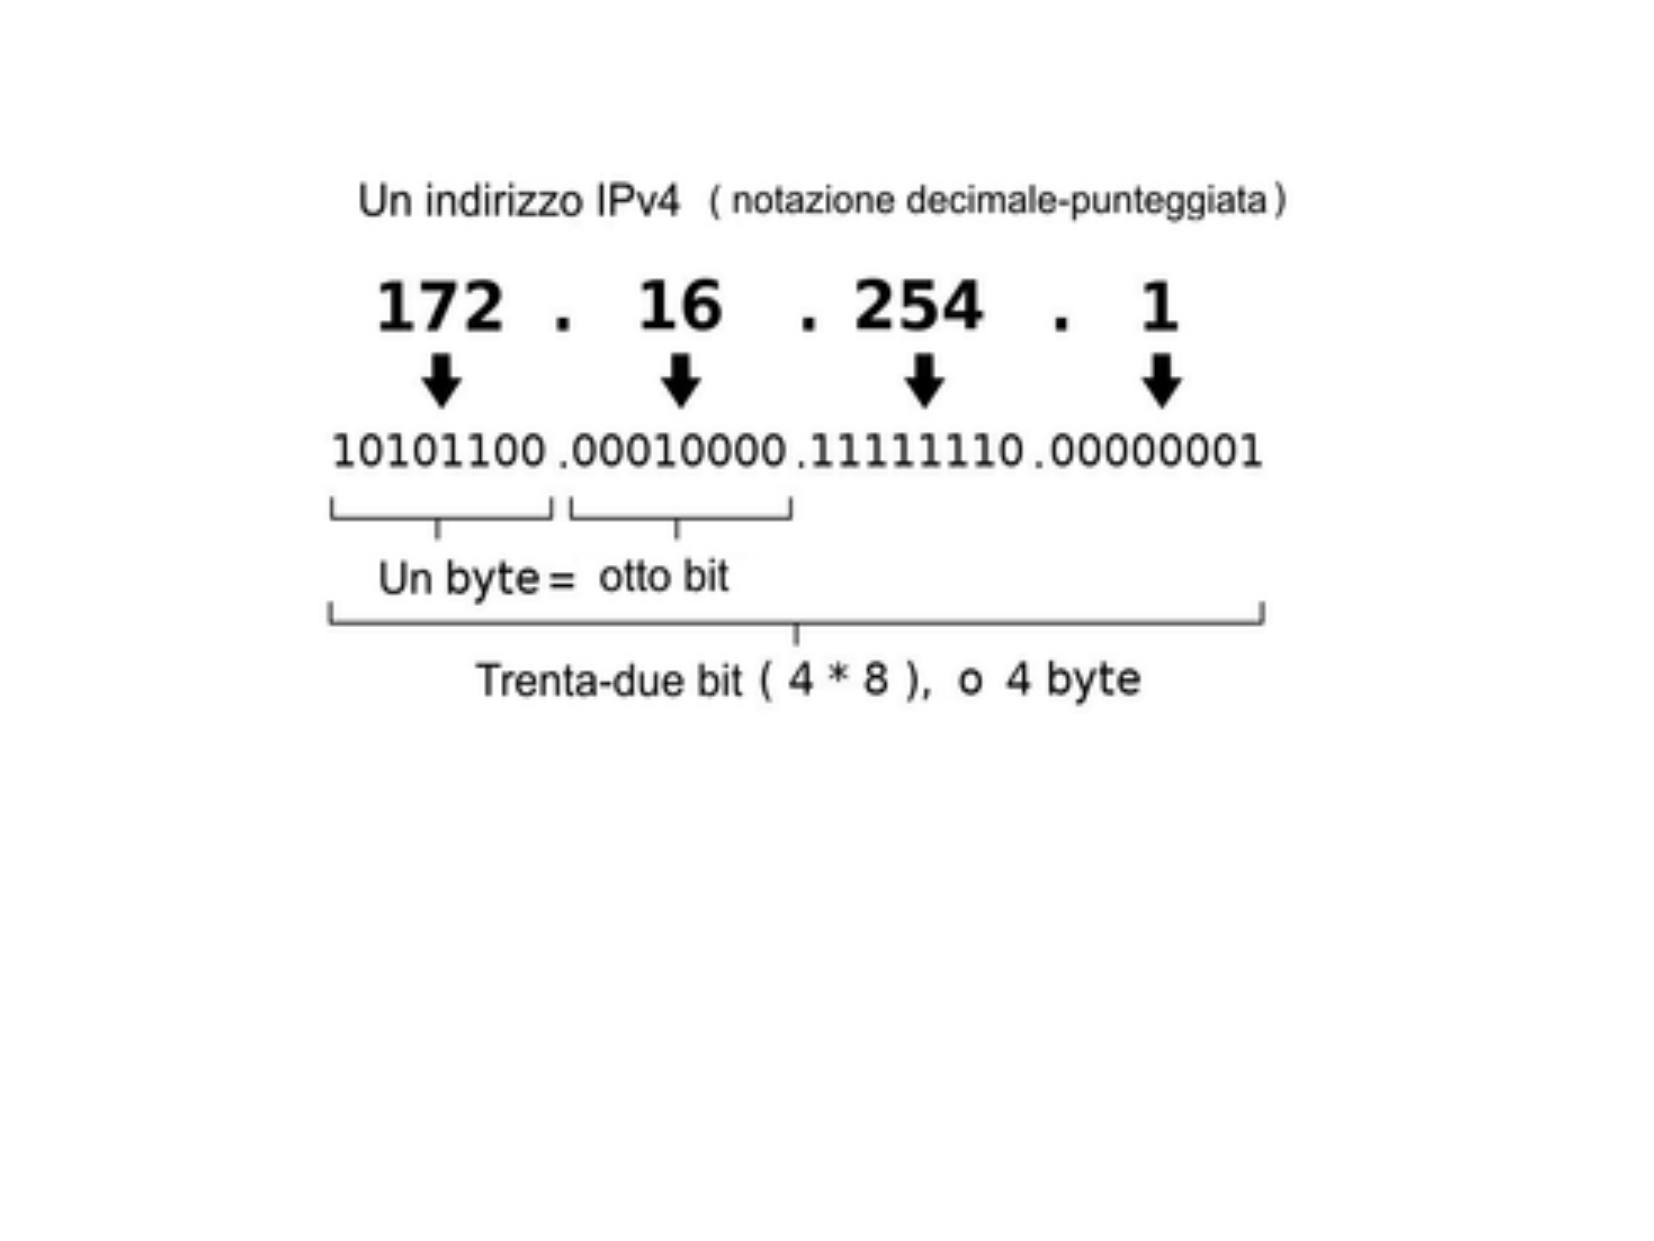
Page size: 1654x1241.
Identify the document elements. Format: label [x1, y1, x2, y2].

picture [294, 130, 1307, 760]
